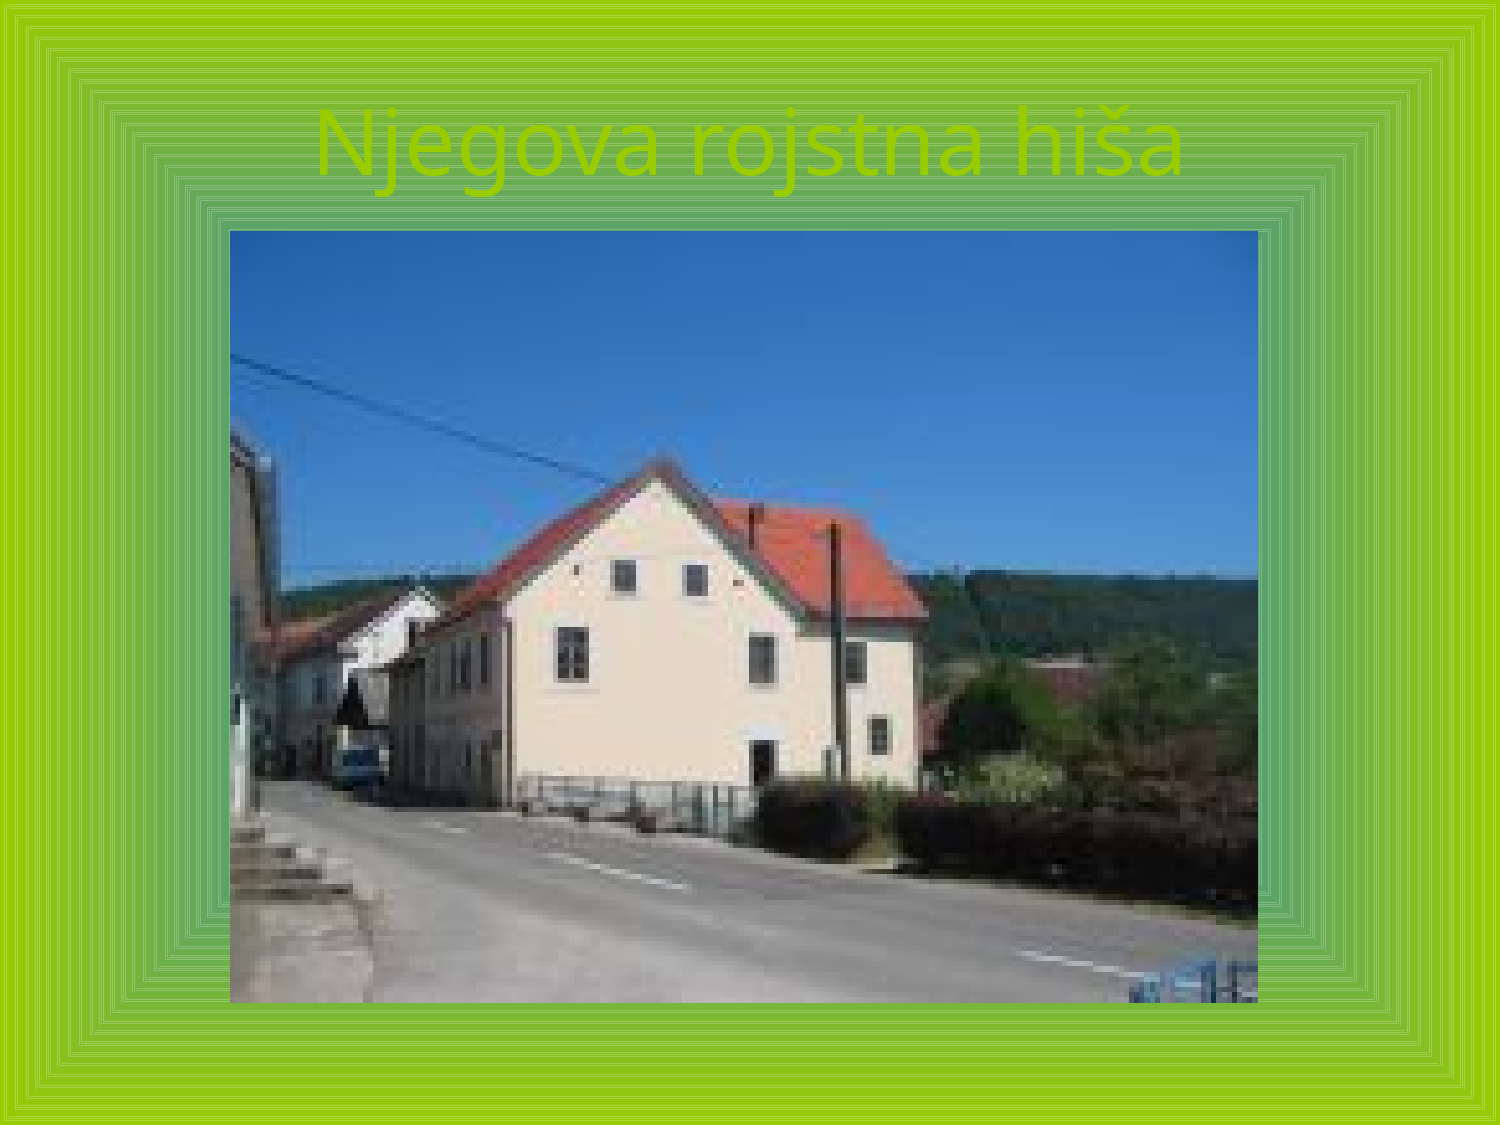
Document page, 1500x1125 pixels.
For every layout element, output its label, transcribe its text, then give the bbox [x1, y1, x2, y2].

title Njegova rojstna hiša [75, 45, 1425, 233]
picture [230, 231, 1258, 1003]
